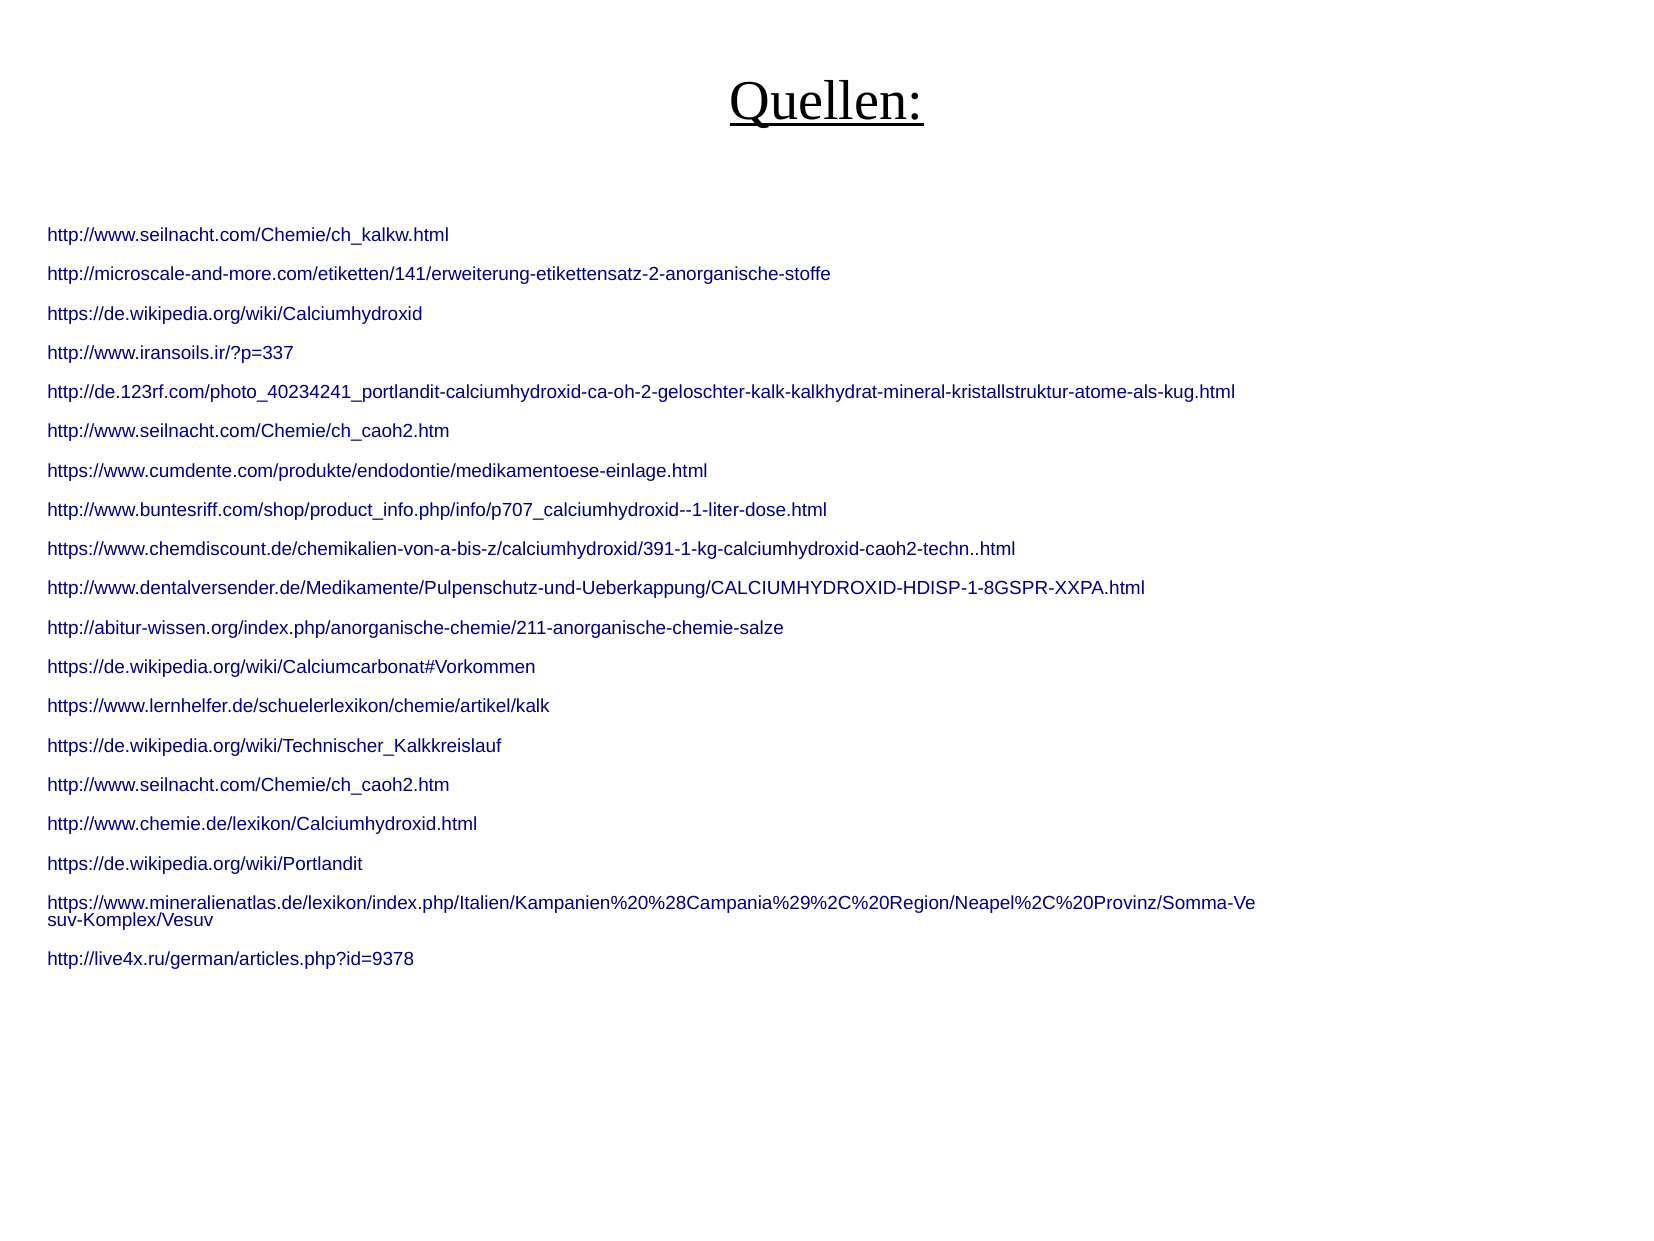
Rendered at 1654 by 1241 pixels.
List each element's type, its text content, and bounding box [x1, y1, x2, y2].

list http://www.seilnacht.com/Chemie/ch_kalkw.html http://microscale-and-more.com/etiketten/141/erweiterung-etikettensatz-2-anorganische-stoffe https://de.wikipedia.org/wiki/Calciumhydroxid http://www.iransoils.ir/?p=337 http://de.123rf.com/photo_40234241_portlandit-calciumhydroxid-ca-oh-2-geloschter-kalk-kalkhydrat-mineral-kristallstruktur-atome-als-kug.html http://www.seilnacht.com/Chemie/ch_caoh2.htm https://www.cumdente.com/produkte/endodontie/medikamentoese-einlage.html http://www.buntesriff.com/shop/product_info.php/info/p707_calciumhydroxid--1-liter-dose.html https://www.chemdiscount.de/chemikalien-von-a-bis-z/calciumhydroxid/391-1-kg-calciumhydroxid-caoh2-techn..html http://www.dentalversender.de/Medikamente/Pulpenschutz-und-Ueberkappung/CALCIUMHYDROXID-HDISP-1-8GSPR-XXPA.html http://abitur-wissen.org/index.php/anorganische-chemie/211-anorganische-chemie-salze https://de.wikipedia.org/wiki/Calciumcarbonat#Vorkommen https://www.lernhelfer.de/schuelerlexikon/chemie/artikel/kalk https://de.wikipedia.org/wiki/Technischer_Kalkkreislauf http://www.seilnacht.com/Chemie/ch_caoh2.htm http://www.chemie.de/lexikon/Calciumhydroxid.html https://de.wikipedia.org/wiki/Portlandit https://www.mineralienatlas.de/lexikon/index.php/Italien/Kampanien%20%28Campania%29%2C%20Region/Neapel%2C%20Provinz/Somma-Vesuv-Komplex/Vesuv http://live4x.ru/german/articles.php?id=9378 [47, 224, 1264, 957]
title Quellen: [0, 47, 1654, 154]
